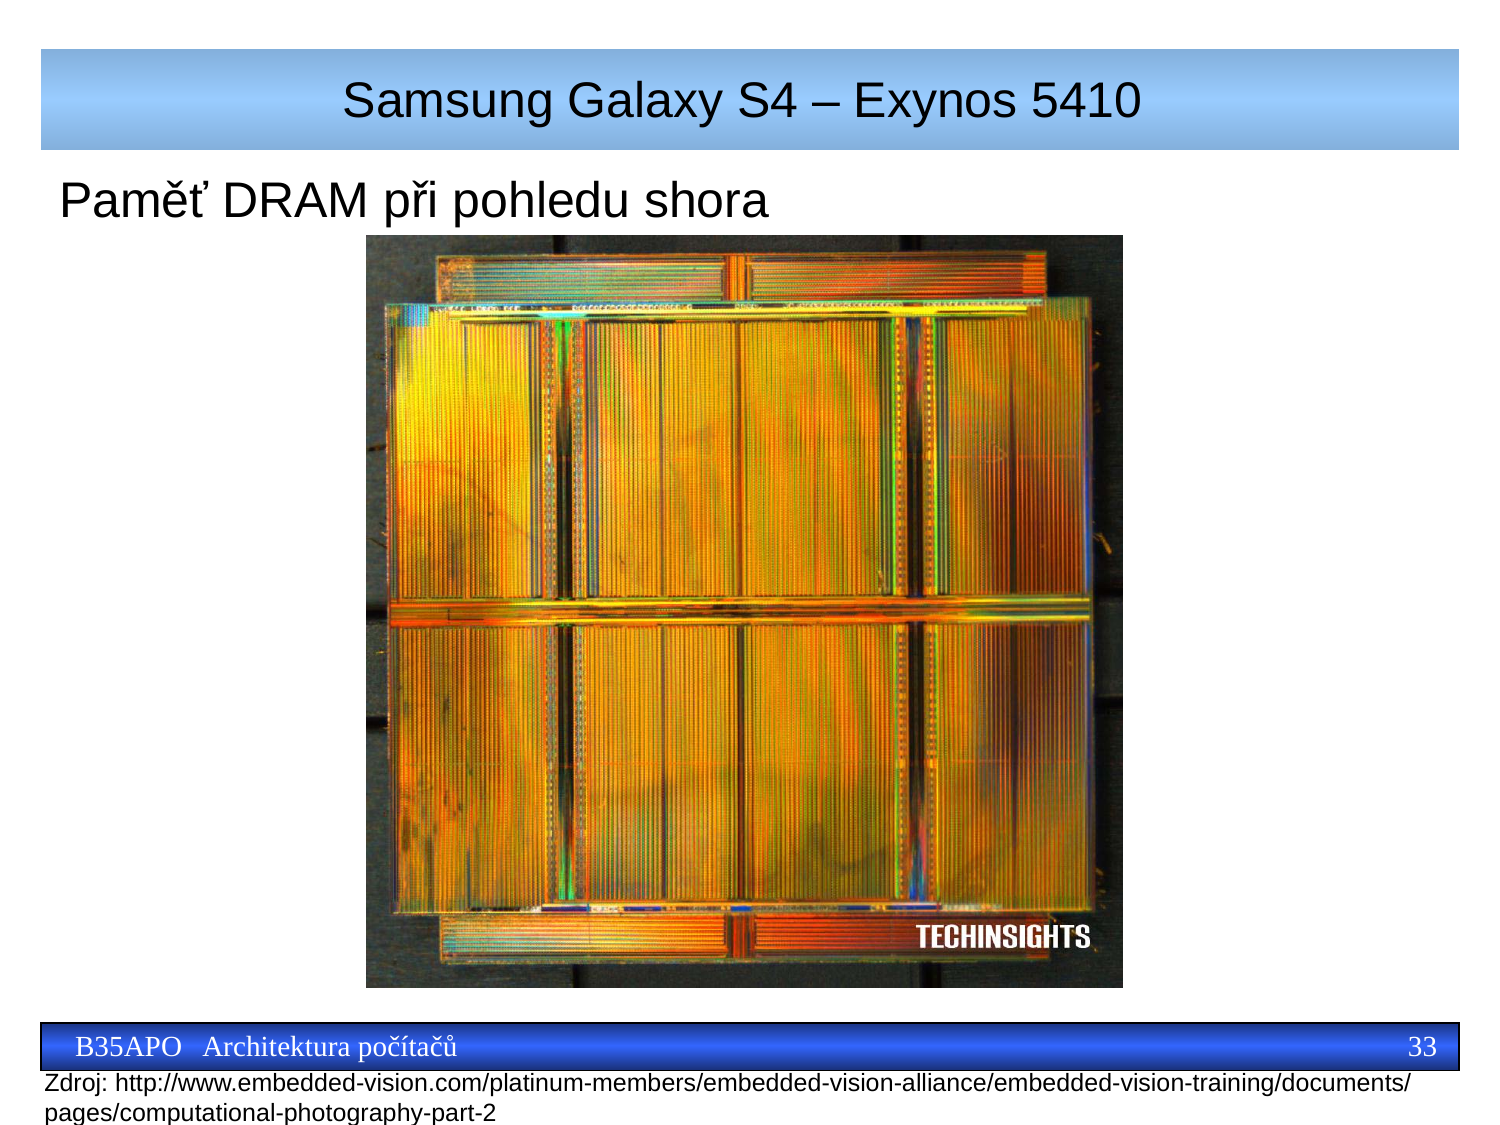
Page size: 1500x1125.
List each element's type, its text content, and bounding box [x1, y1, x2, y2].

text_box Paměť DRAM při pohledu shora [44, 159, 785, 235]
picture [366, 235, 1123, 988]
text_box Zdroj: http://www.embedded-vision.com/platinum-members/embedded-vision-alliance/embedded-vision-training/documents/pages/computational-photography-part-2 [29, 1059, 1487, 1125]
title Samsung Galaxy S4 – Exynos 5410 [41, 49, 1459, 150]
